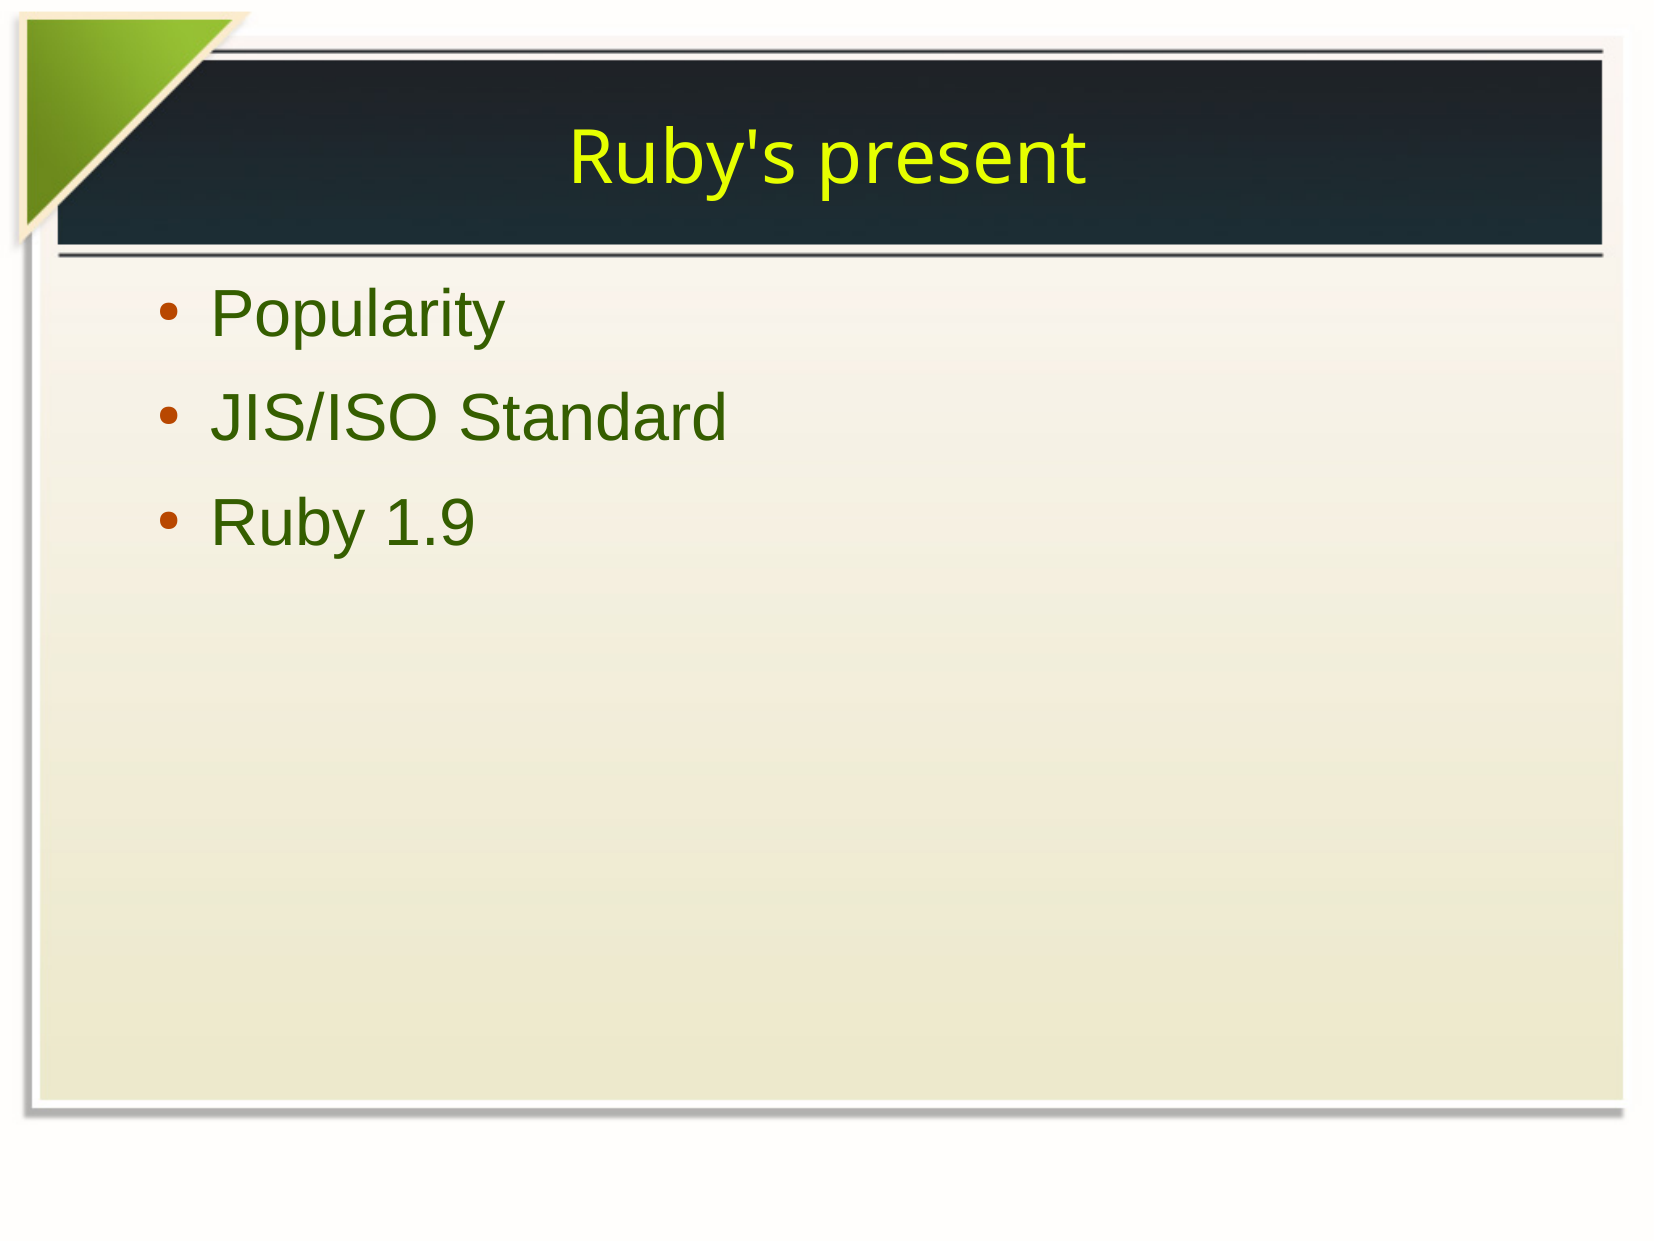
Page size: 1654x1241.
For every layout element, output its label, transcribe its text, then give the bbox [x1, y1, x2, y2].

list Popularity JIS/ISO Standard Ruby 1.9 [121, 276, 1534, 1087]
picture [0, 0, 1654, 1241]
title Ruby's present [121, 73, 1534, 237]
